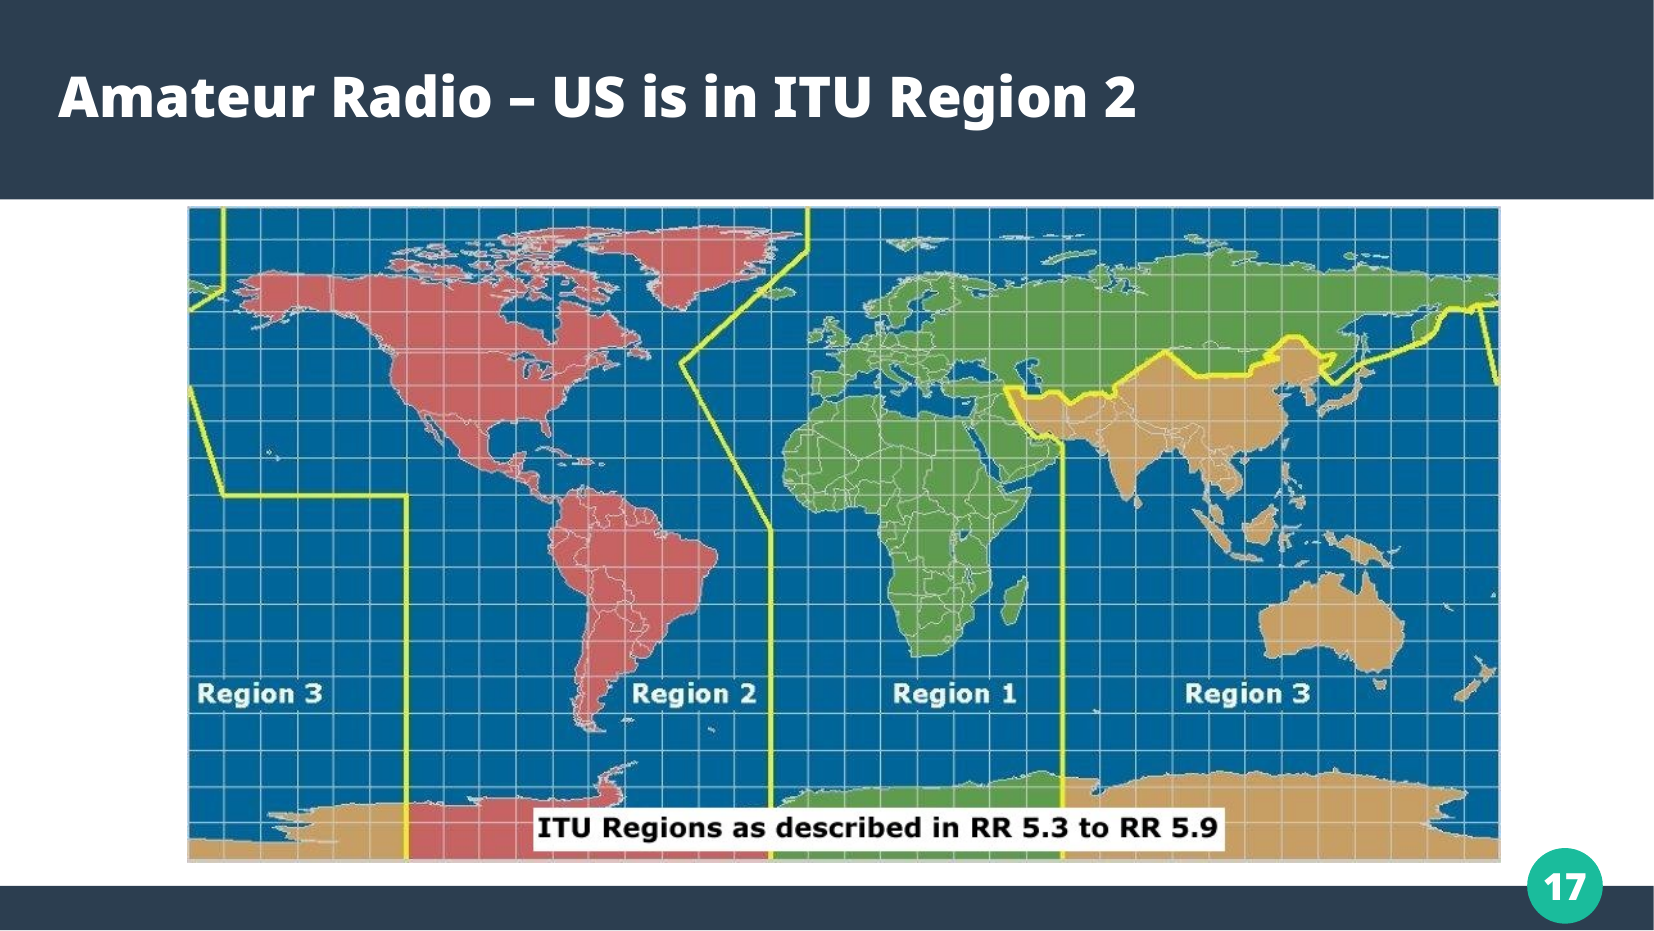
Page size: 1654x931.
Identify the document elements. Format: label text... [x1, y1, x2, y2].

title Amateur Radio – US is in ITU Region 2 [59, 37, 1595, 155]
picture [187, 206, 1501, 863]
